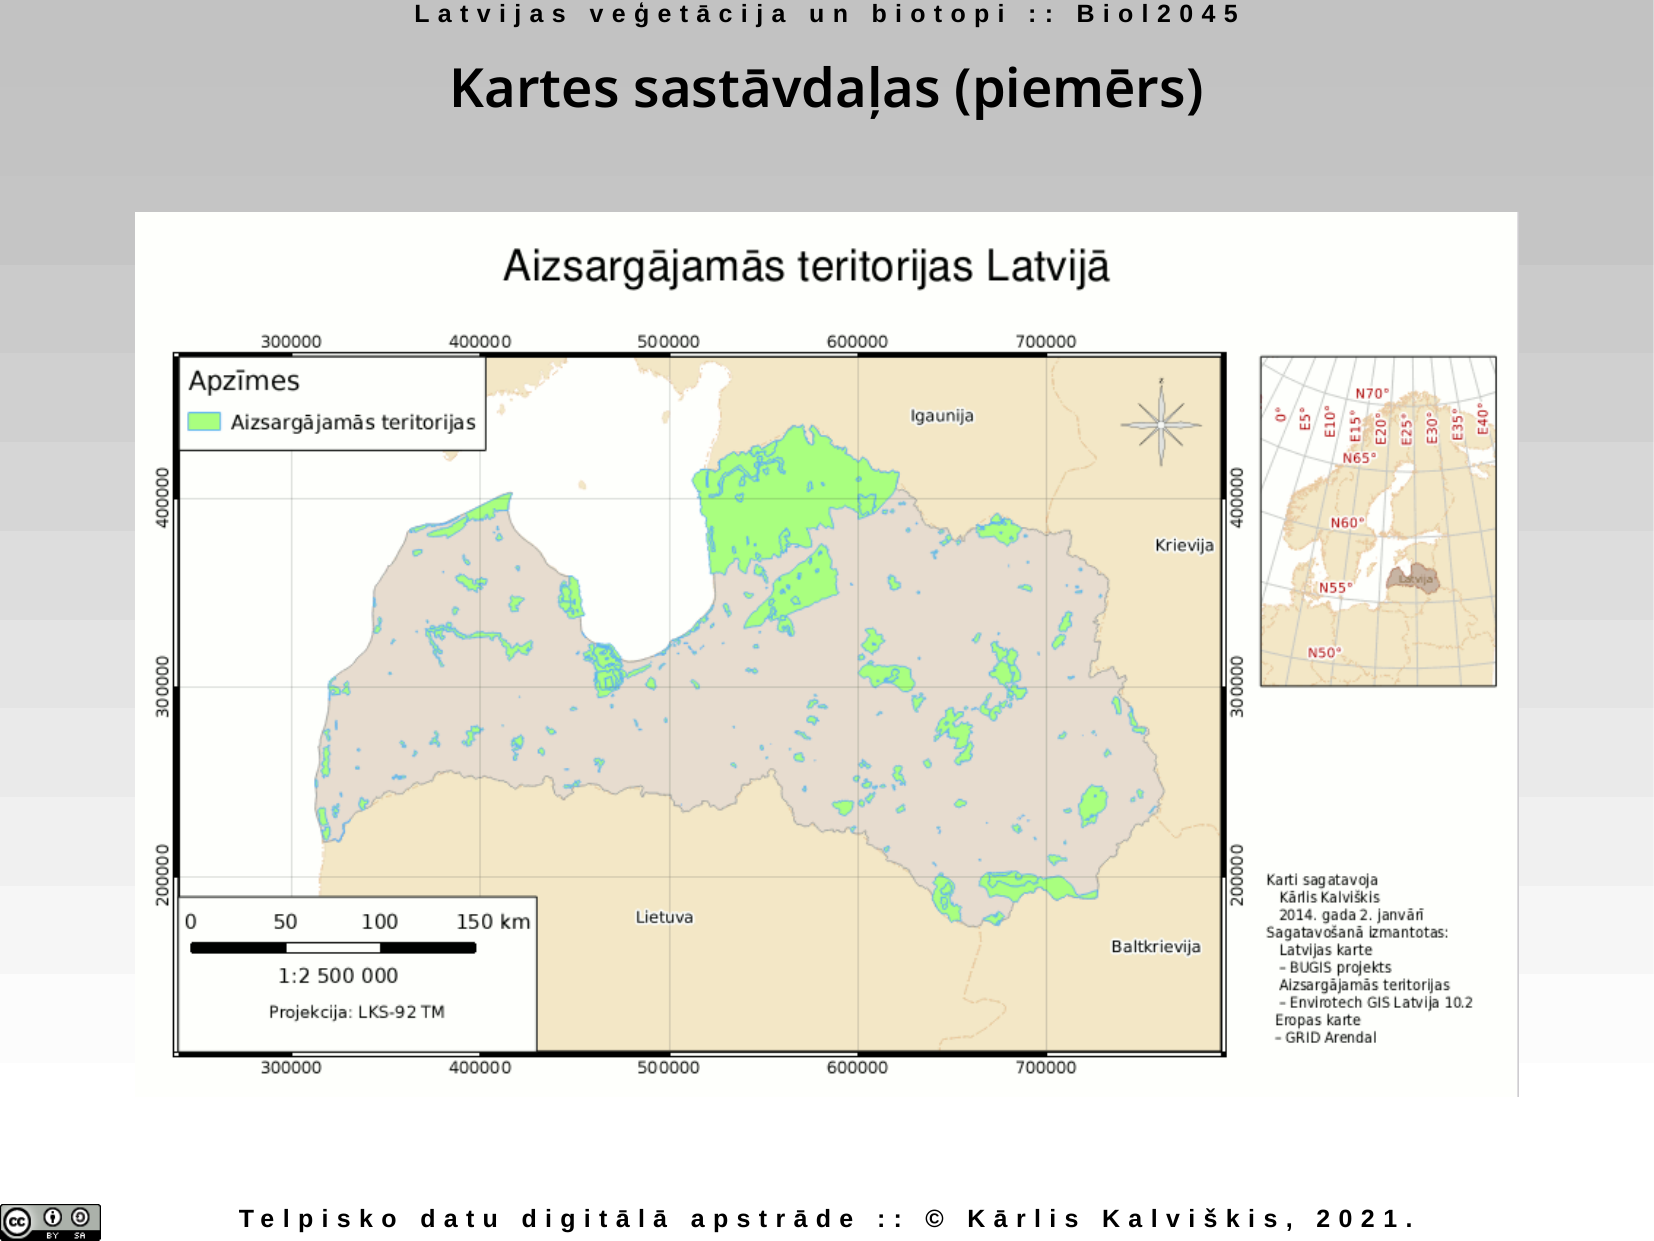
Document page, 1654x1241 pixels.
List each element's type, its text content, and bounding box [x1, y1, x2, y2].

title Kartes sastāvdaļas (piemērs) [29, 49, 1625, 296]
picture [0, 0, 1654, 1241]
